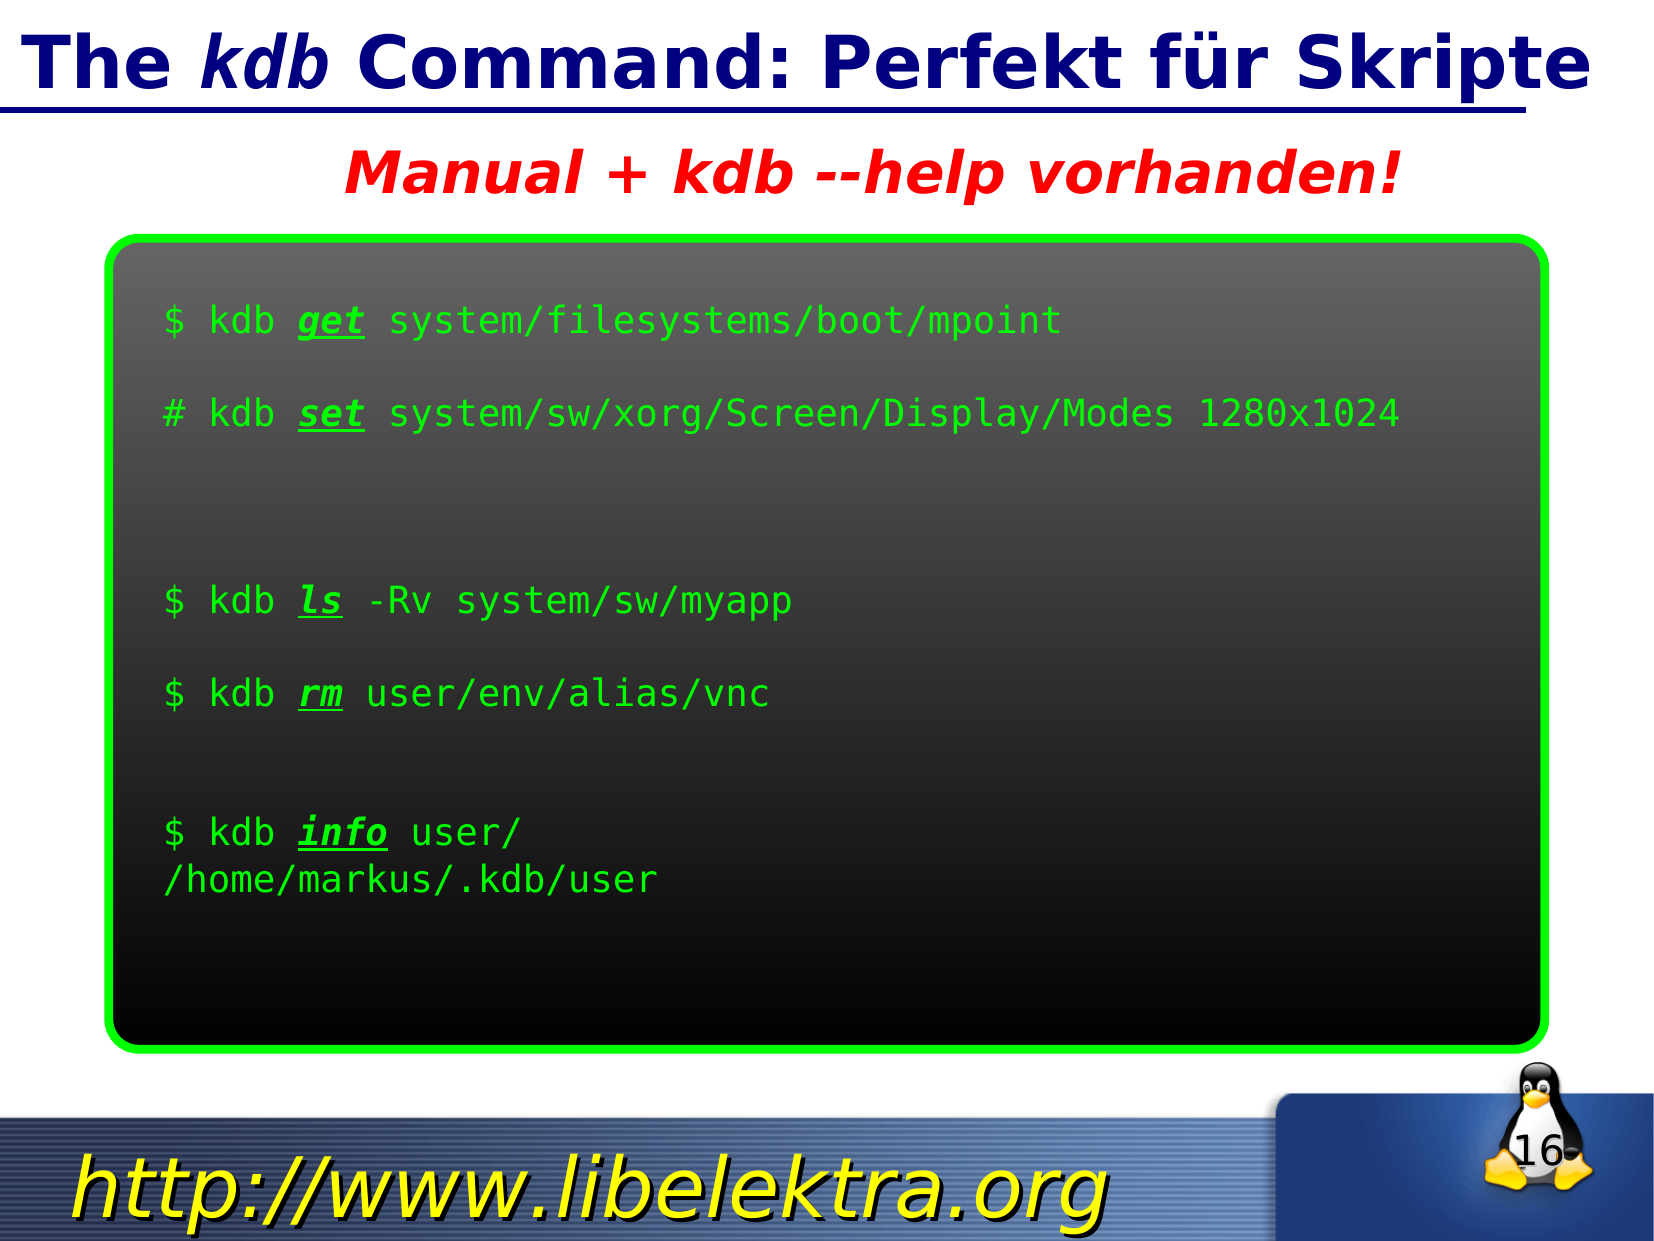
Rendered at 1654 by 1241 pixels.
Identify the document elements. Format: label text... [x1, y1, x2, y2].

text_box <Nummer> [1312, 1122, 1566, 1178]
text_box The kdb Command: Perfekt für Skripte [21, 14, 1611, 111]
text_box [108, 238, 1545, 1050]
picture [0, 1061, 1654, 1241]
text_box $ kdb get system/filesystems/boot/mpoint # kdb set system/sw/xorg/Screen/Display/Modes 1280x1024 $ kdb ls -Rv system/sw/myapp $ kdb rm user/env/alias/vnc $ kdb info user/ /home/markus/.kdb/user [162, 296, 1514, 995]
text_box Manual + kdb --help vorhanden! [344, 135, 1406, 203]
